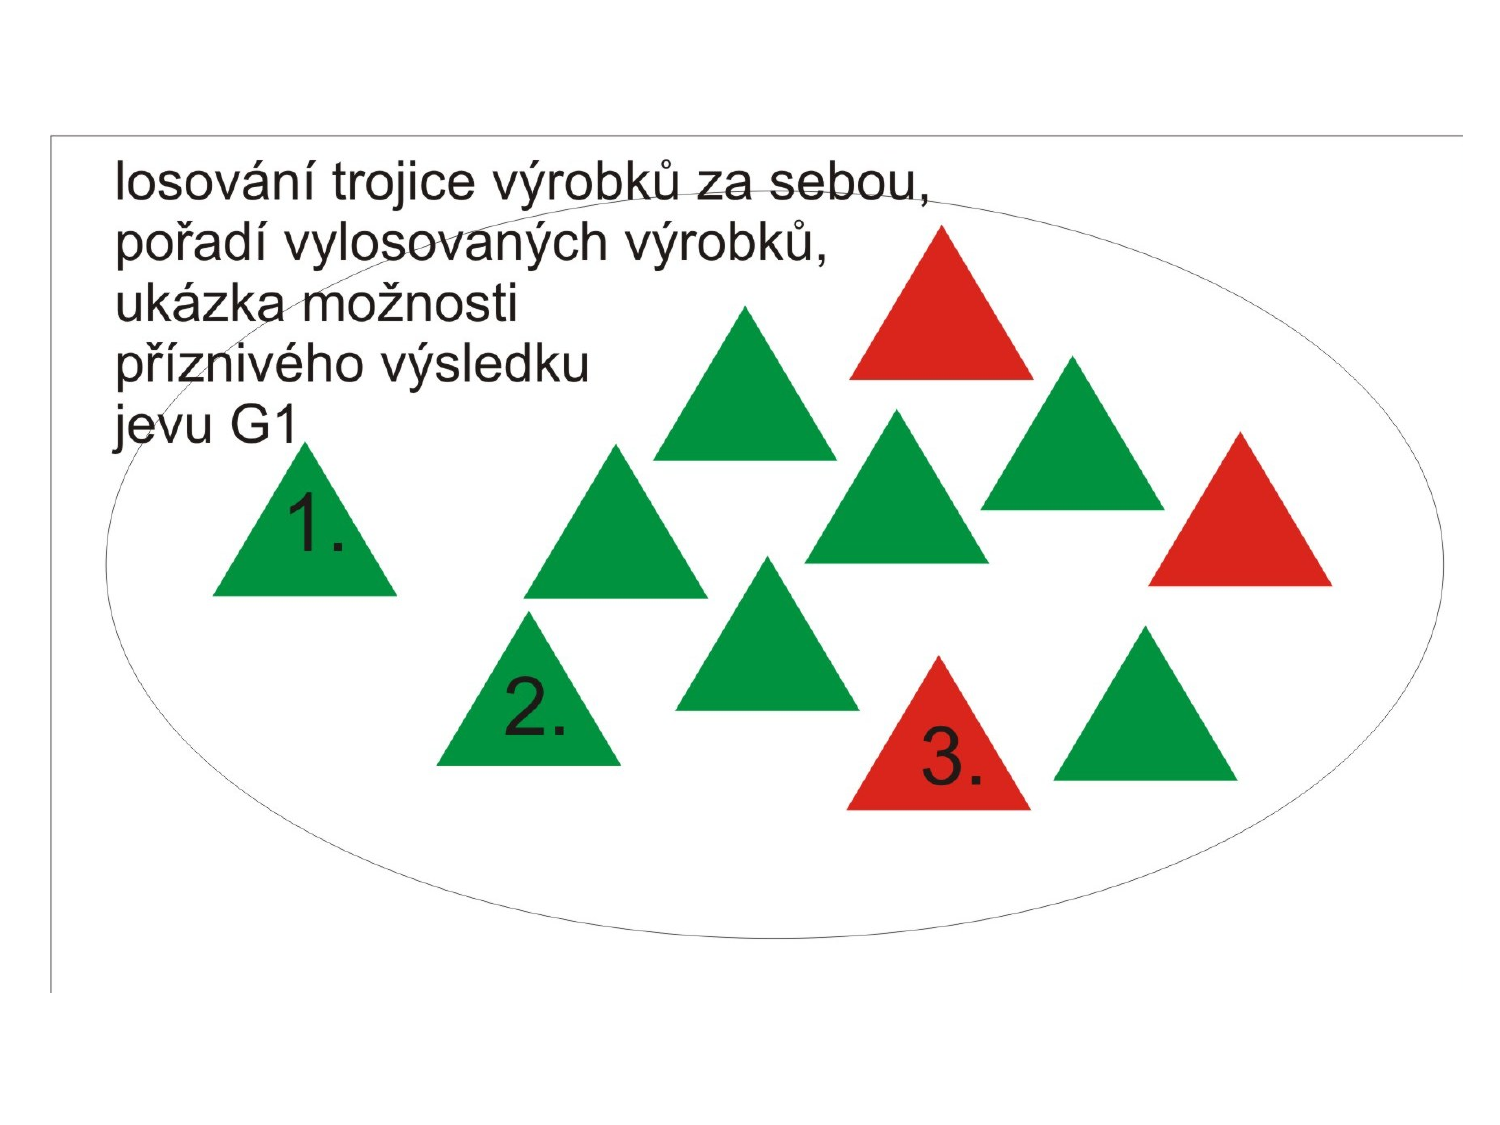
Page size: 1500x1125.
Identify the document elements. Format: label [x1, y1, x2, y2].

picture [50, 124, 1463, 993]
